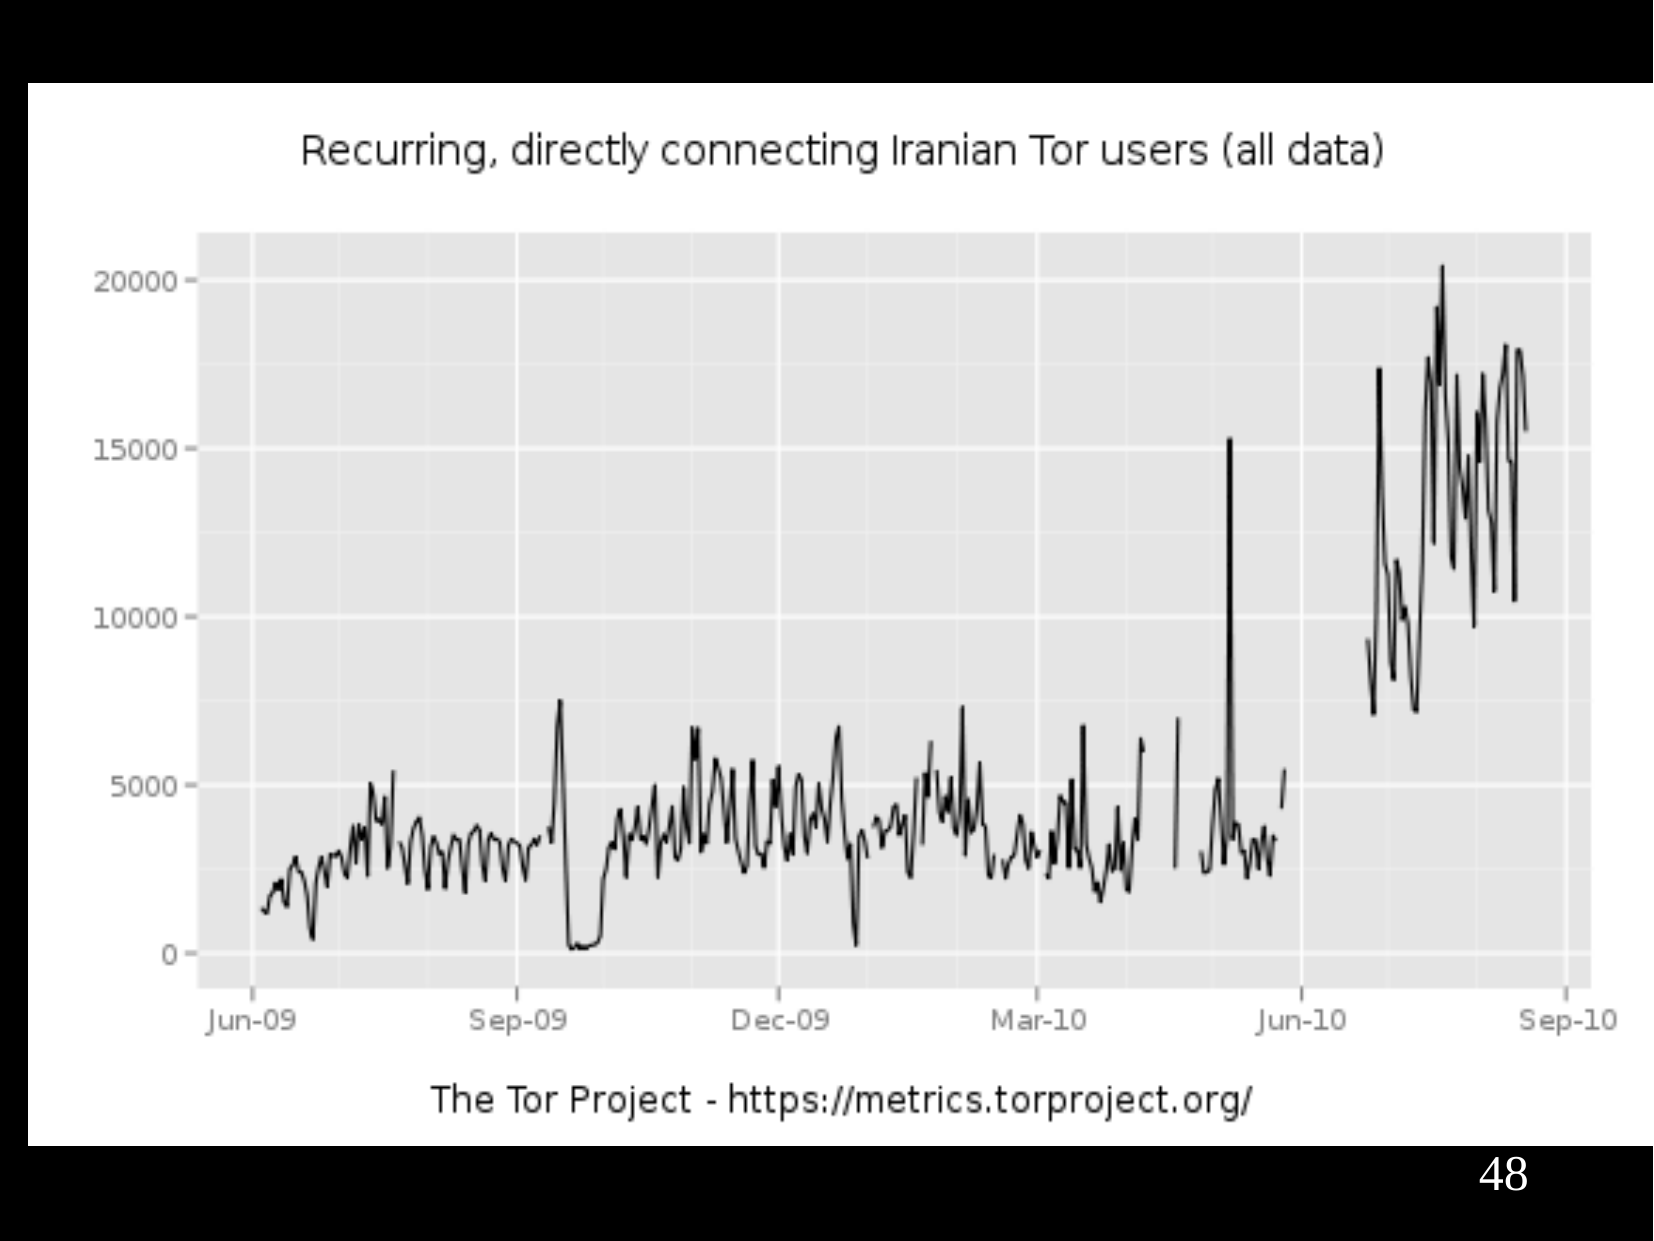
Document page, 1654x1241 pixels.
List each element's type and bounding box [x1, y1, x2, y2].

picture [28, 83, 1653, 1146]
